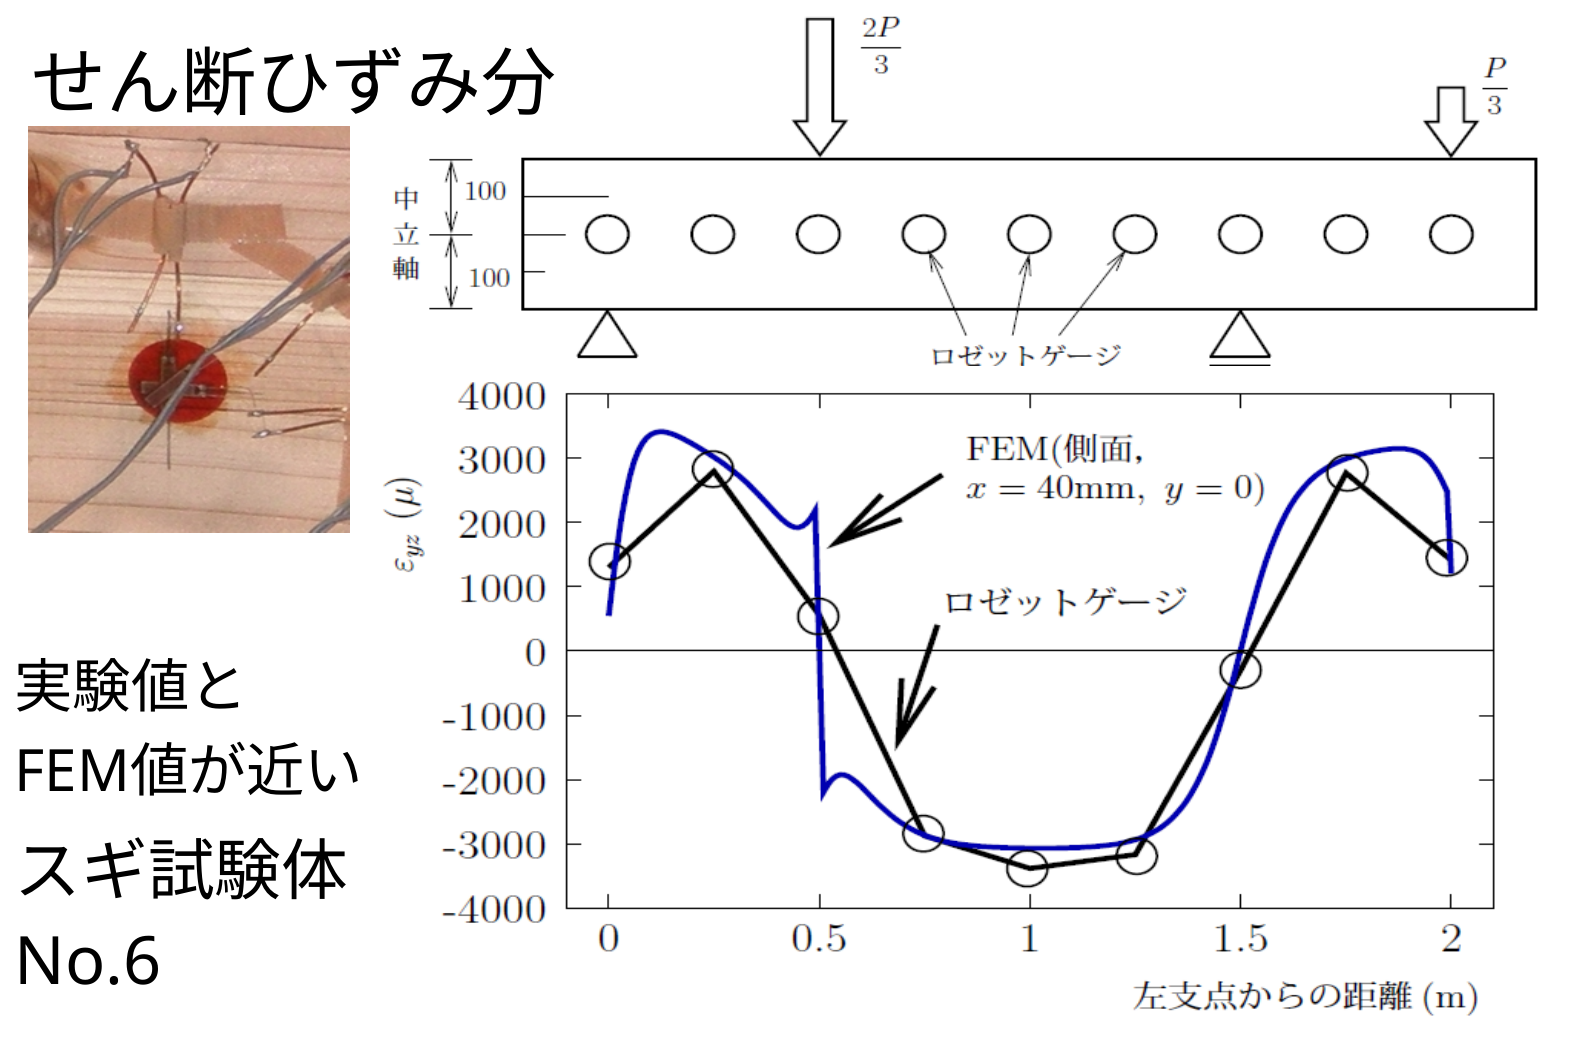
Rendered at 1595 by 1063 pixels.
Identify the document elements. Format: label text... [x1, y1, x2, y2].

text_box 実験値と FEM値が近い [0, 632, 428, 801]
text_box せん断ひずみ分布 [17, 15, 644, 111]
picture [362, 13, 1548, 1028]
text_box スギ試験体No.6 [0, 809, 456, 996]
picture [28, 126, 350, 533]
